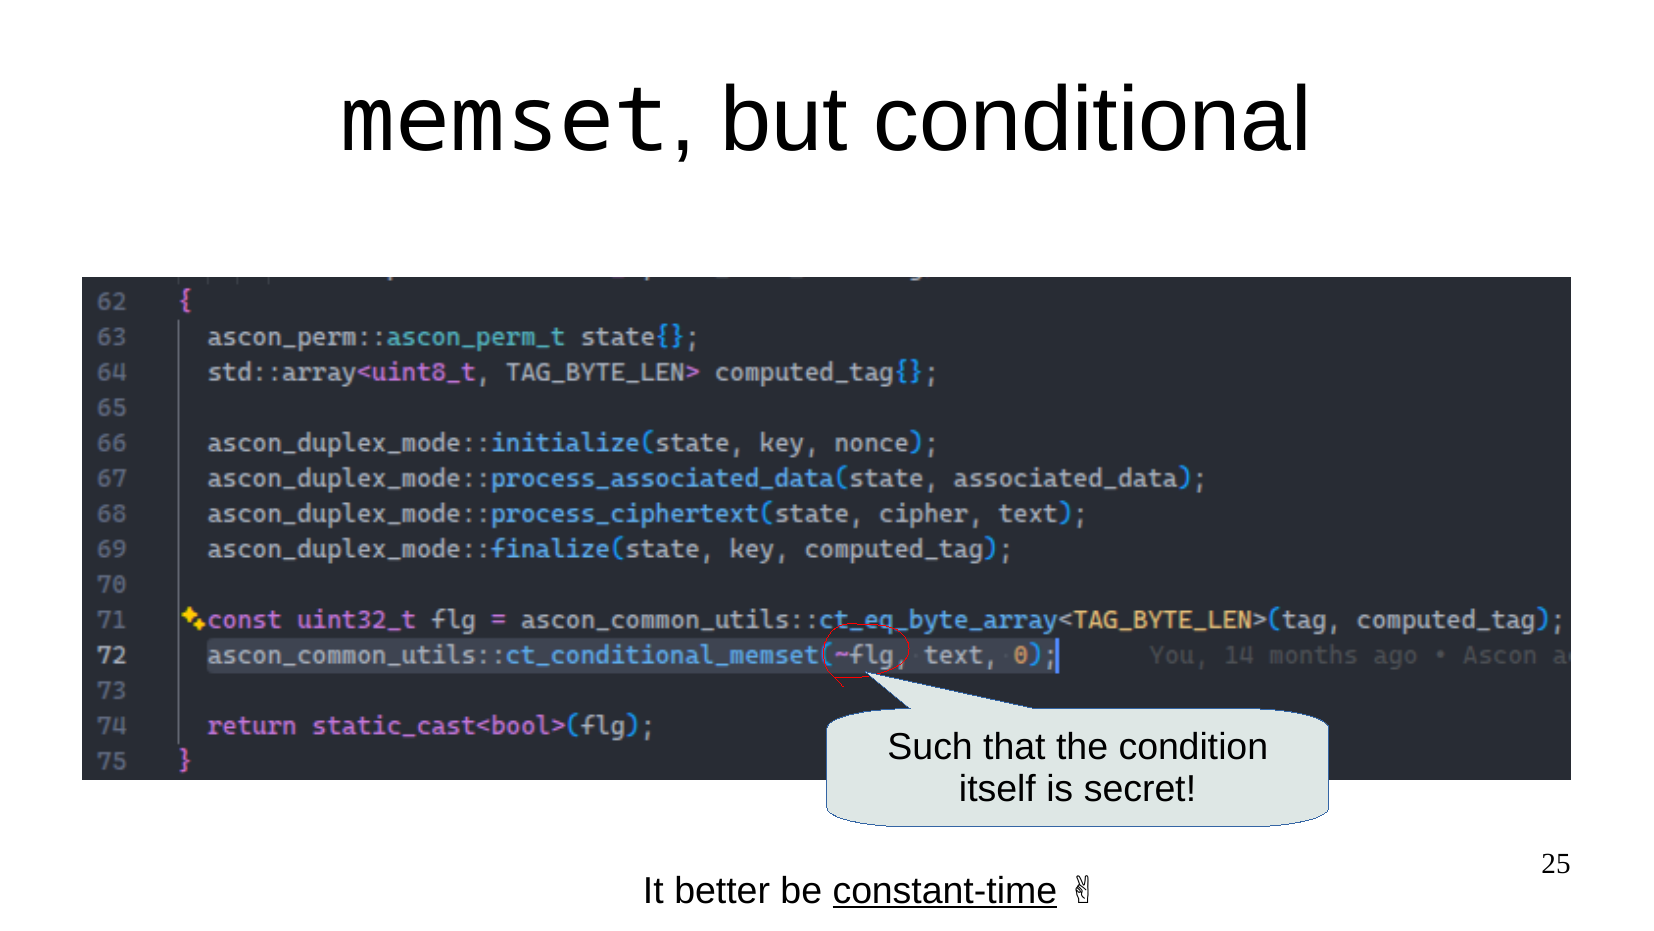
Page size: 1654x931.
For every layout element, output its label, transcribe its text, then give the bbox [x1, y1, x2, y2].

title memset, but conditional [82, 37, 1571, 193]
picture [82, 277, 1571, 780]
text_box It better be constant-time ✌ [620, 862, 1123, 922]
text_box Such that the condition itself is secret! [826, 671, 1329, 827]
